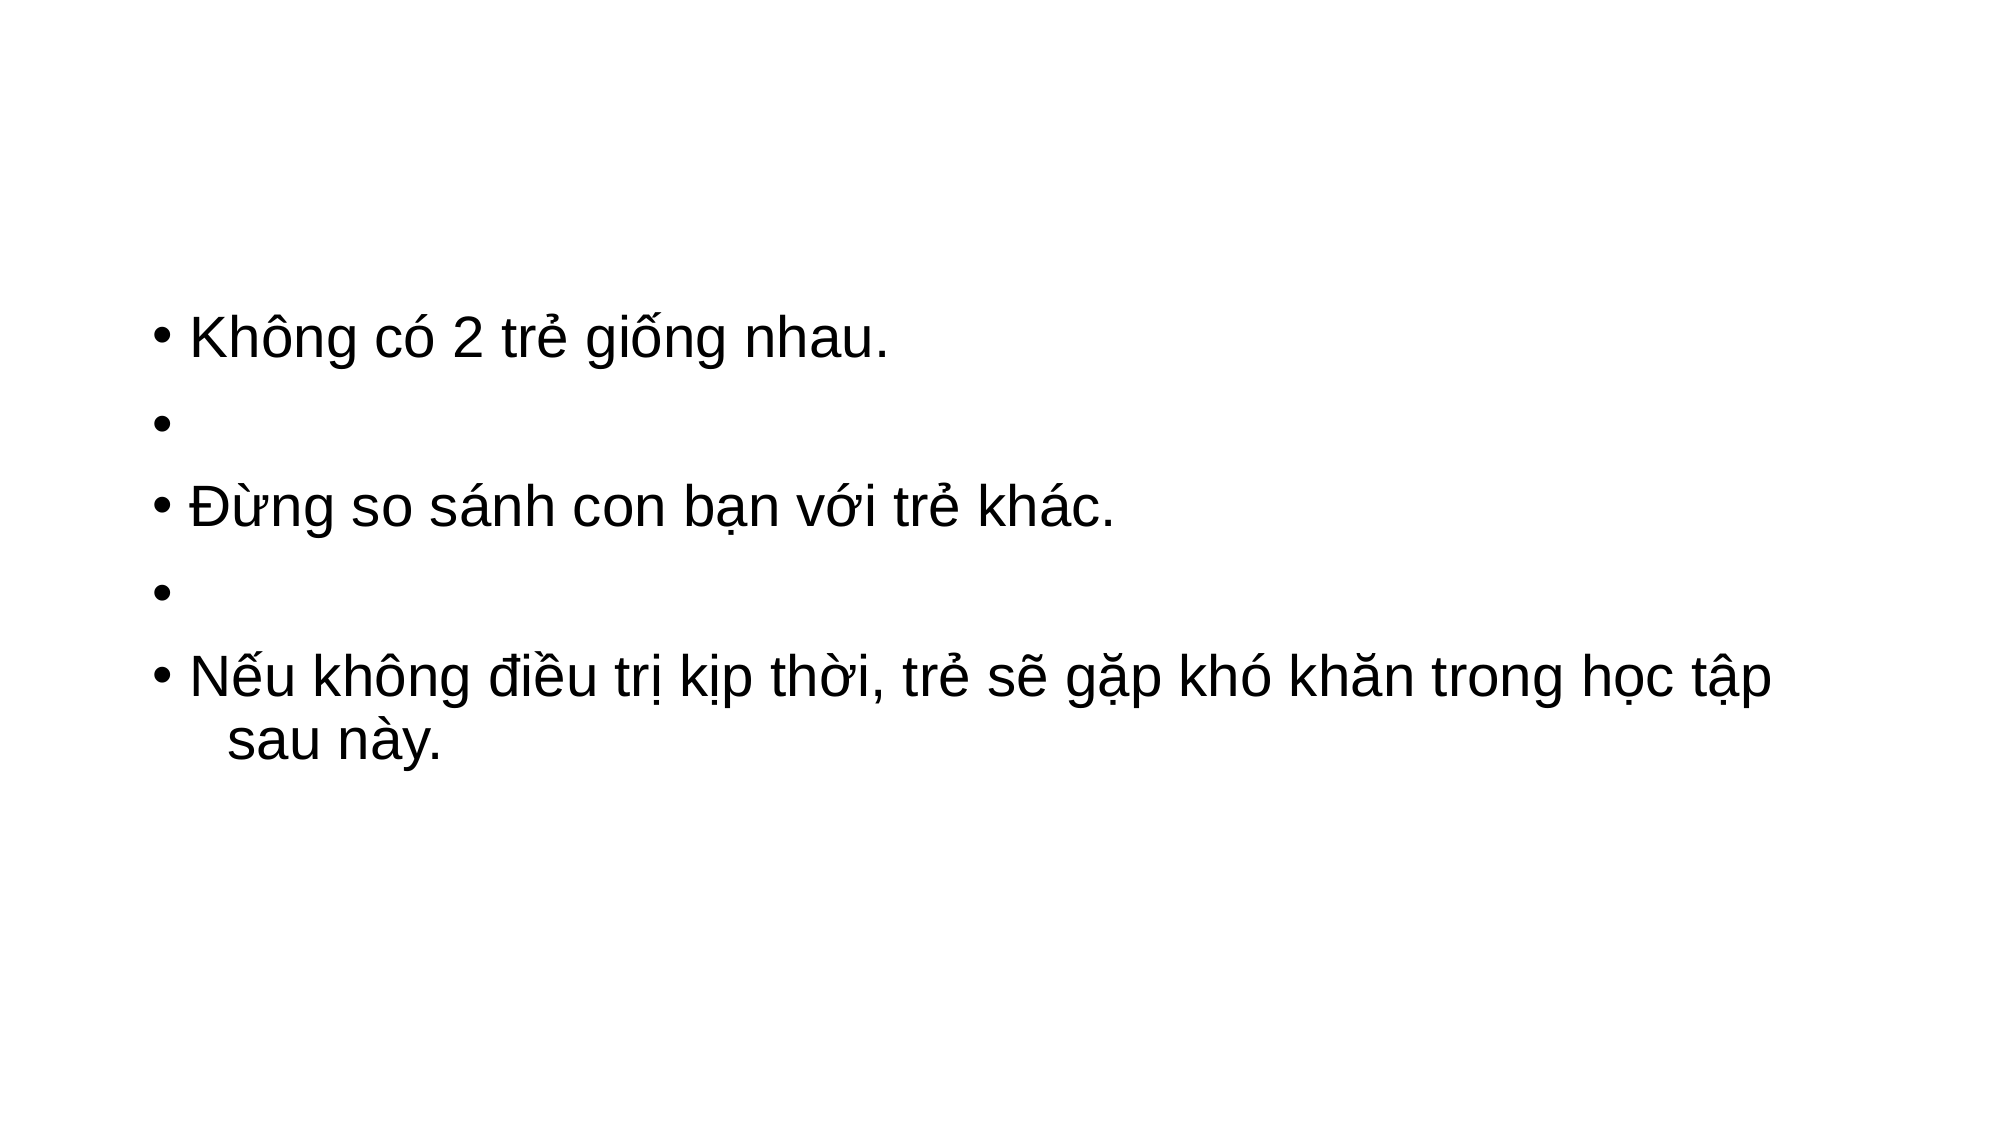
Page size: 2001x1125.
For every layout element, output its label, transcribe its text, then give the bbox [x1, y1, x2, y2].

list Không có 2 trẻ giống nhau. Đừng so sánh con bạn với trẻ khác. Nếu không điều trị kịp thời, trẻ sẽ gặp khó khăn trong học tập sau này. [137, 299, 1863, 1014]
